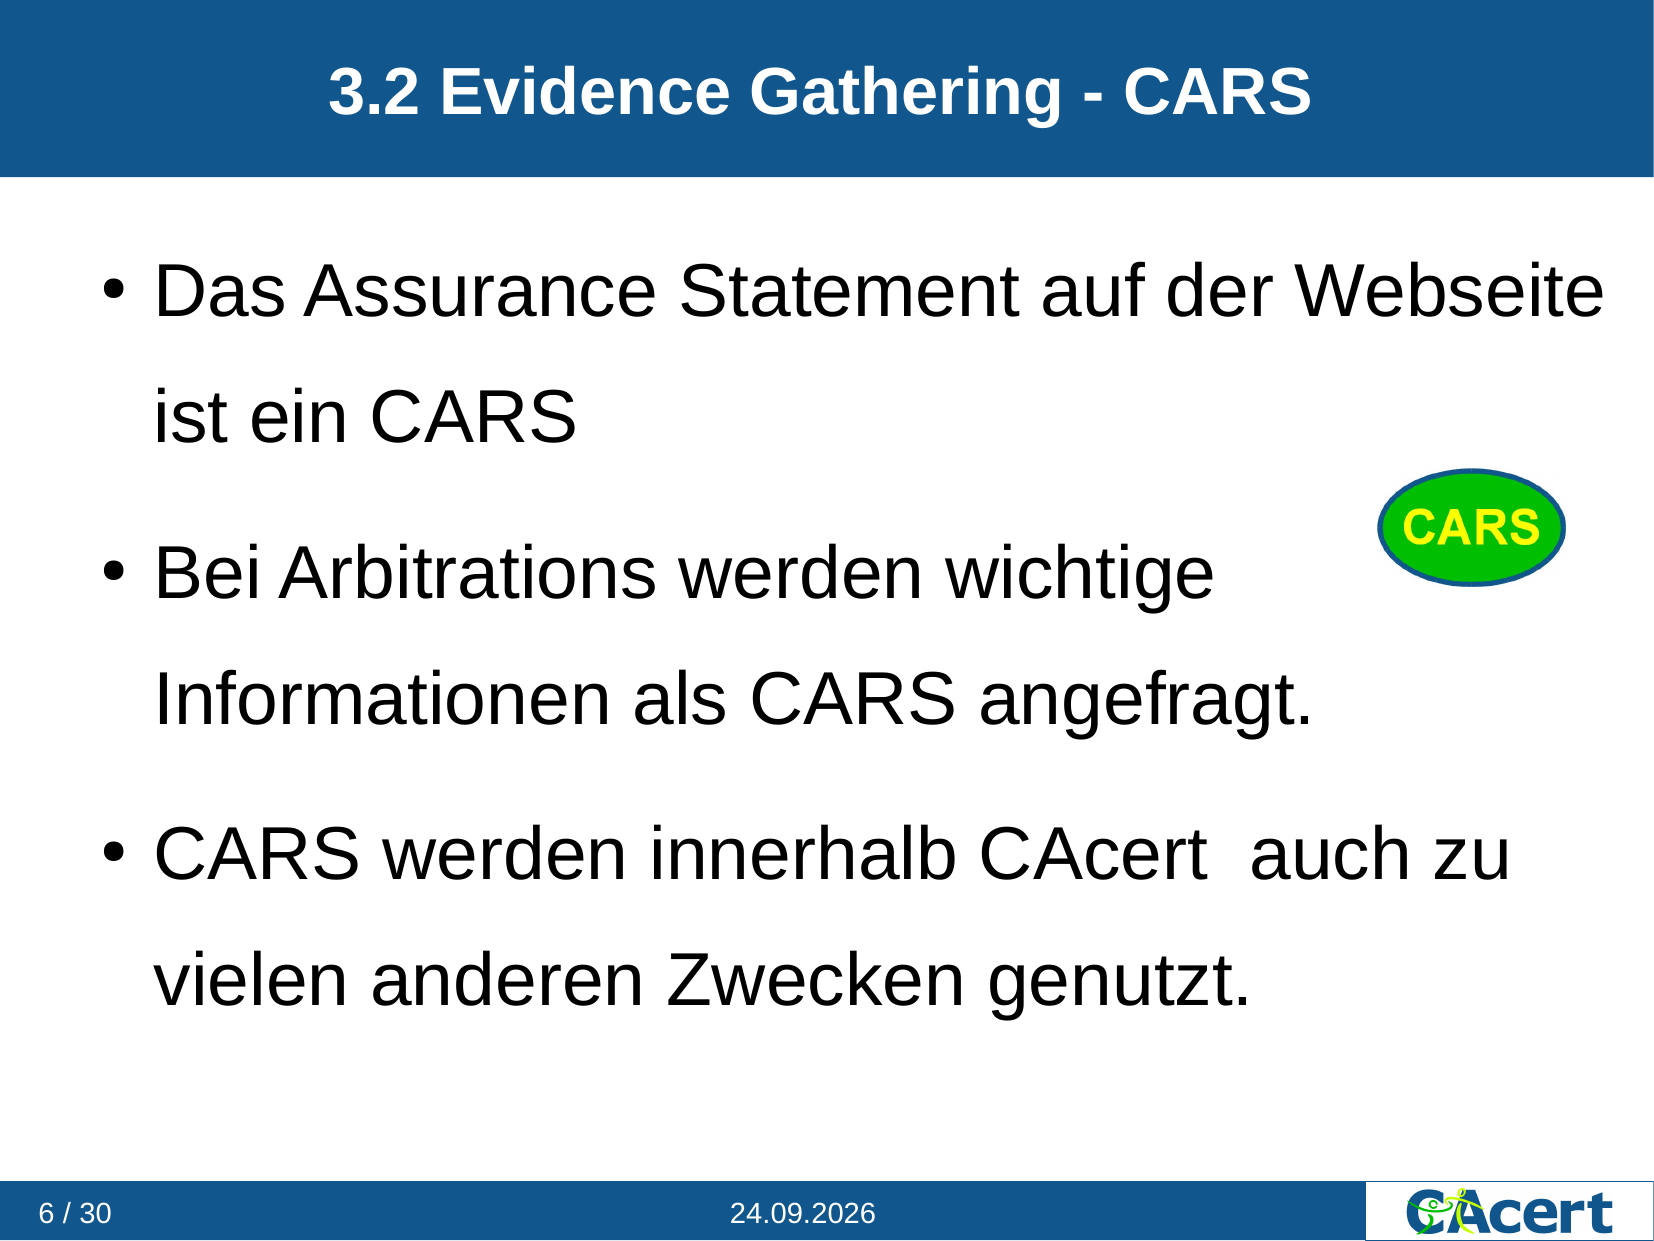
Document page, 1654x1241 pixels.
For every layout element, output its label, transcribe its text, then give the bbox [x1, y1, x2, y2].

picture [1406, 1187, 1613, 1235]
picture [1377, 468, 1566, 587]
title 3.2 Evidence Gathering - CARS [76, 17, 1565, 166]
list Das Assurance Statement auf der Webseite ist ein CARS Bei Arbitrations werden wichtige Informationen als CARS angefragt. CARS werden innerhalb CAcert auch zu vielen anderen Zwecken genutzt. [82, 206, 1625, 1065]
